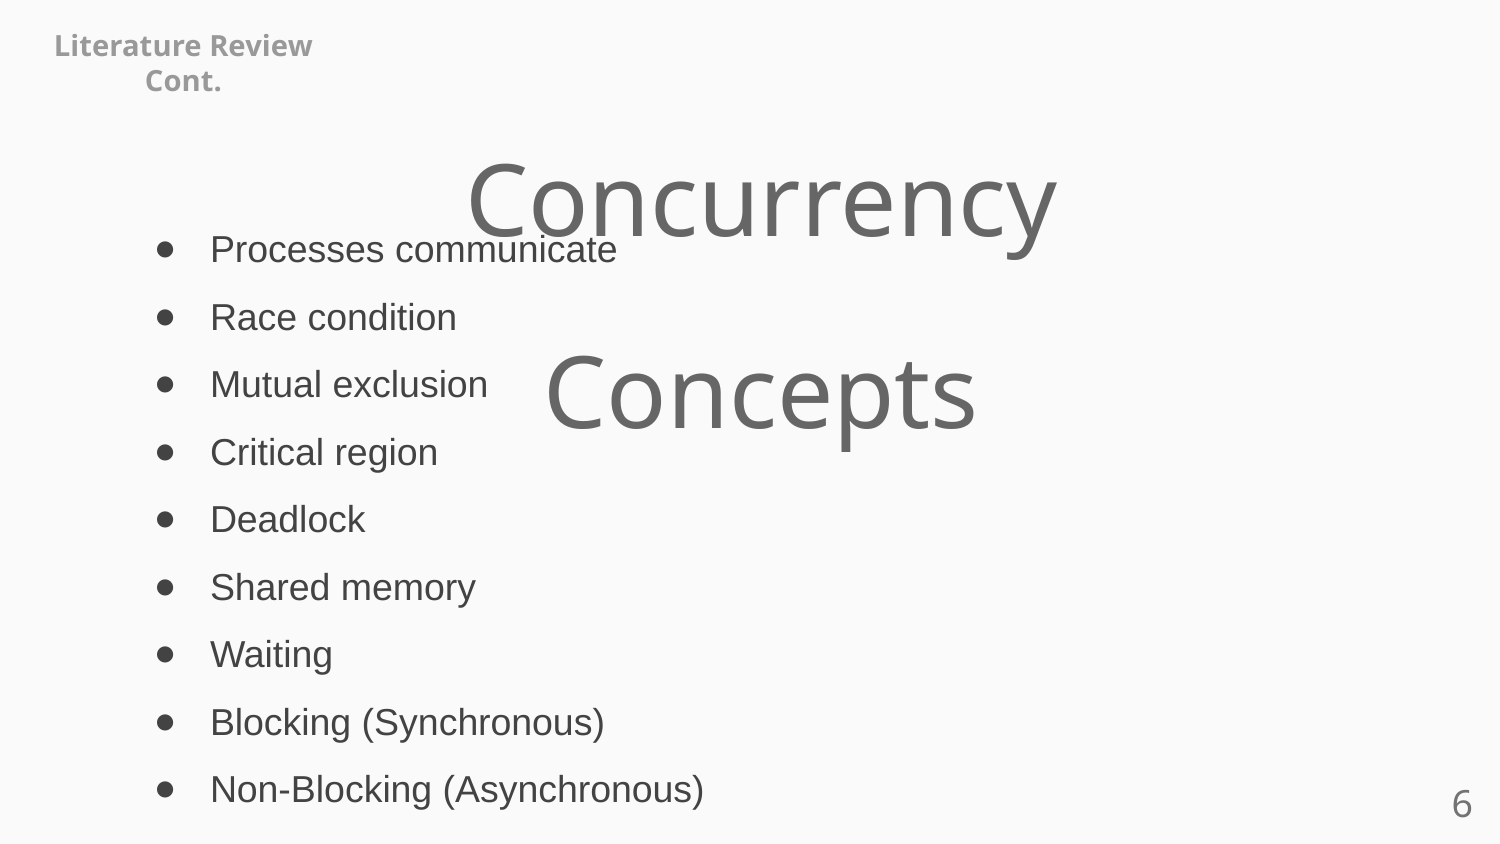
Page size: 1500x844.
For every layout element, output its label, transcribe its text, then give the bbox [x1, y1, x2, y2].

slide_number 6 [1398, 770, 1489, 835]
text_box Literature Review Cont. [8, 12, 359, 93]
text_box Processes communicate Race condition Mutual exclusion Critical region Deadlock Shared memory Waiting Blocking (Synchronous) Non-Blocking (Asynchronous) [120, 242, 1061, 771]
text_box Concurrency Concepts [309, 49, 1213, 182]
